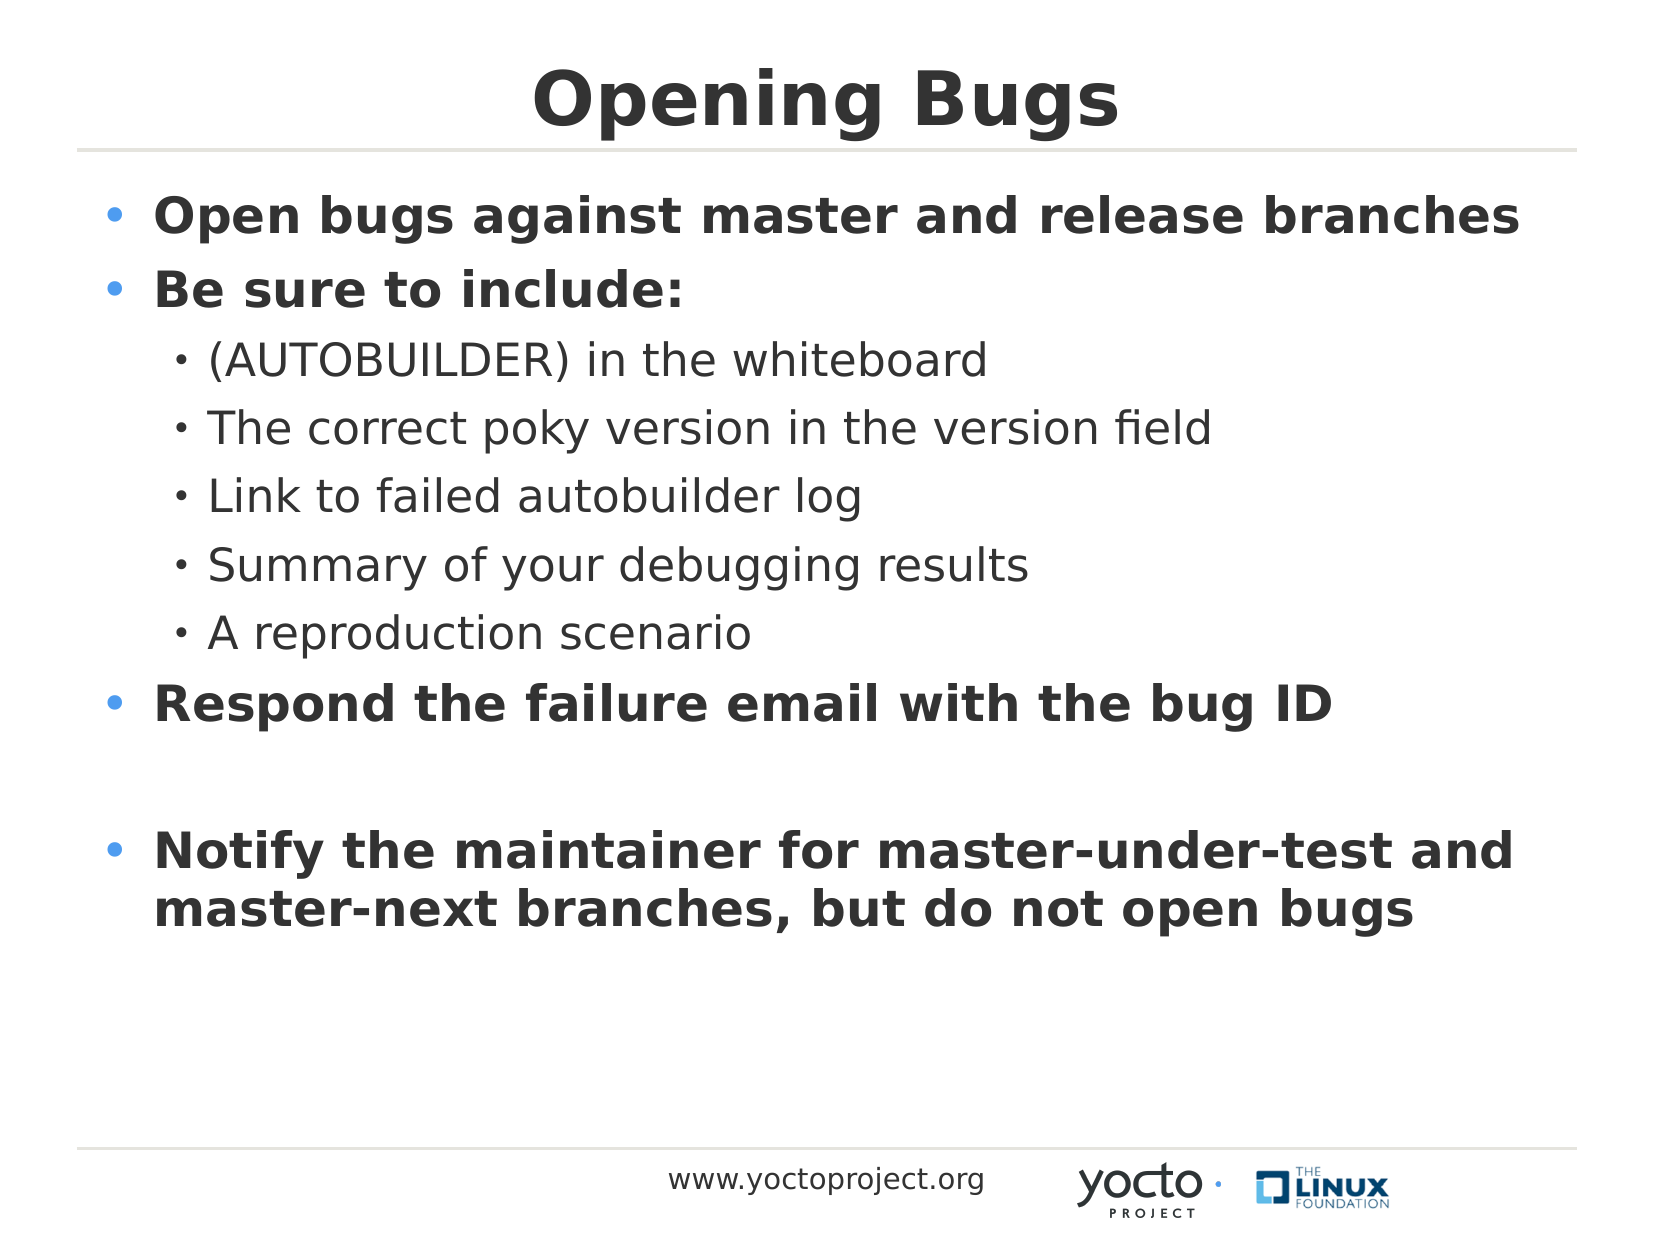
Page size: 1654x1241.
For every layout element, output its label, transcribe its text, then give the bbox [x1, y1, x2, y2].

list Open bugs against master and release branches Be sure to include: (AUTOBUILDER) in the whiteboard The correct poky version in the version field Link to failed autobuilder log Summary of your debugging results A reproduction scenario Respond the failure email with the bug ID Notify the maintainer for master-under-test and master-next branches, but do not open bugs [82, 187, 1571, 1126]
picture [1252, 1162, 1392, 1211]
picture [1077, 1162, 1221, 1218]
title Opening Bugs [82, 49, 1571, 151]
